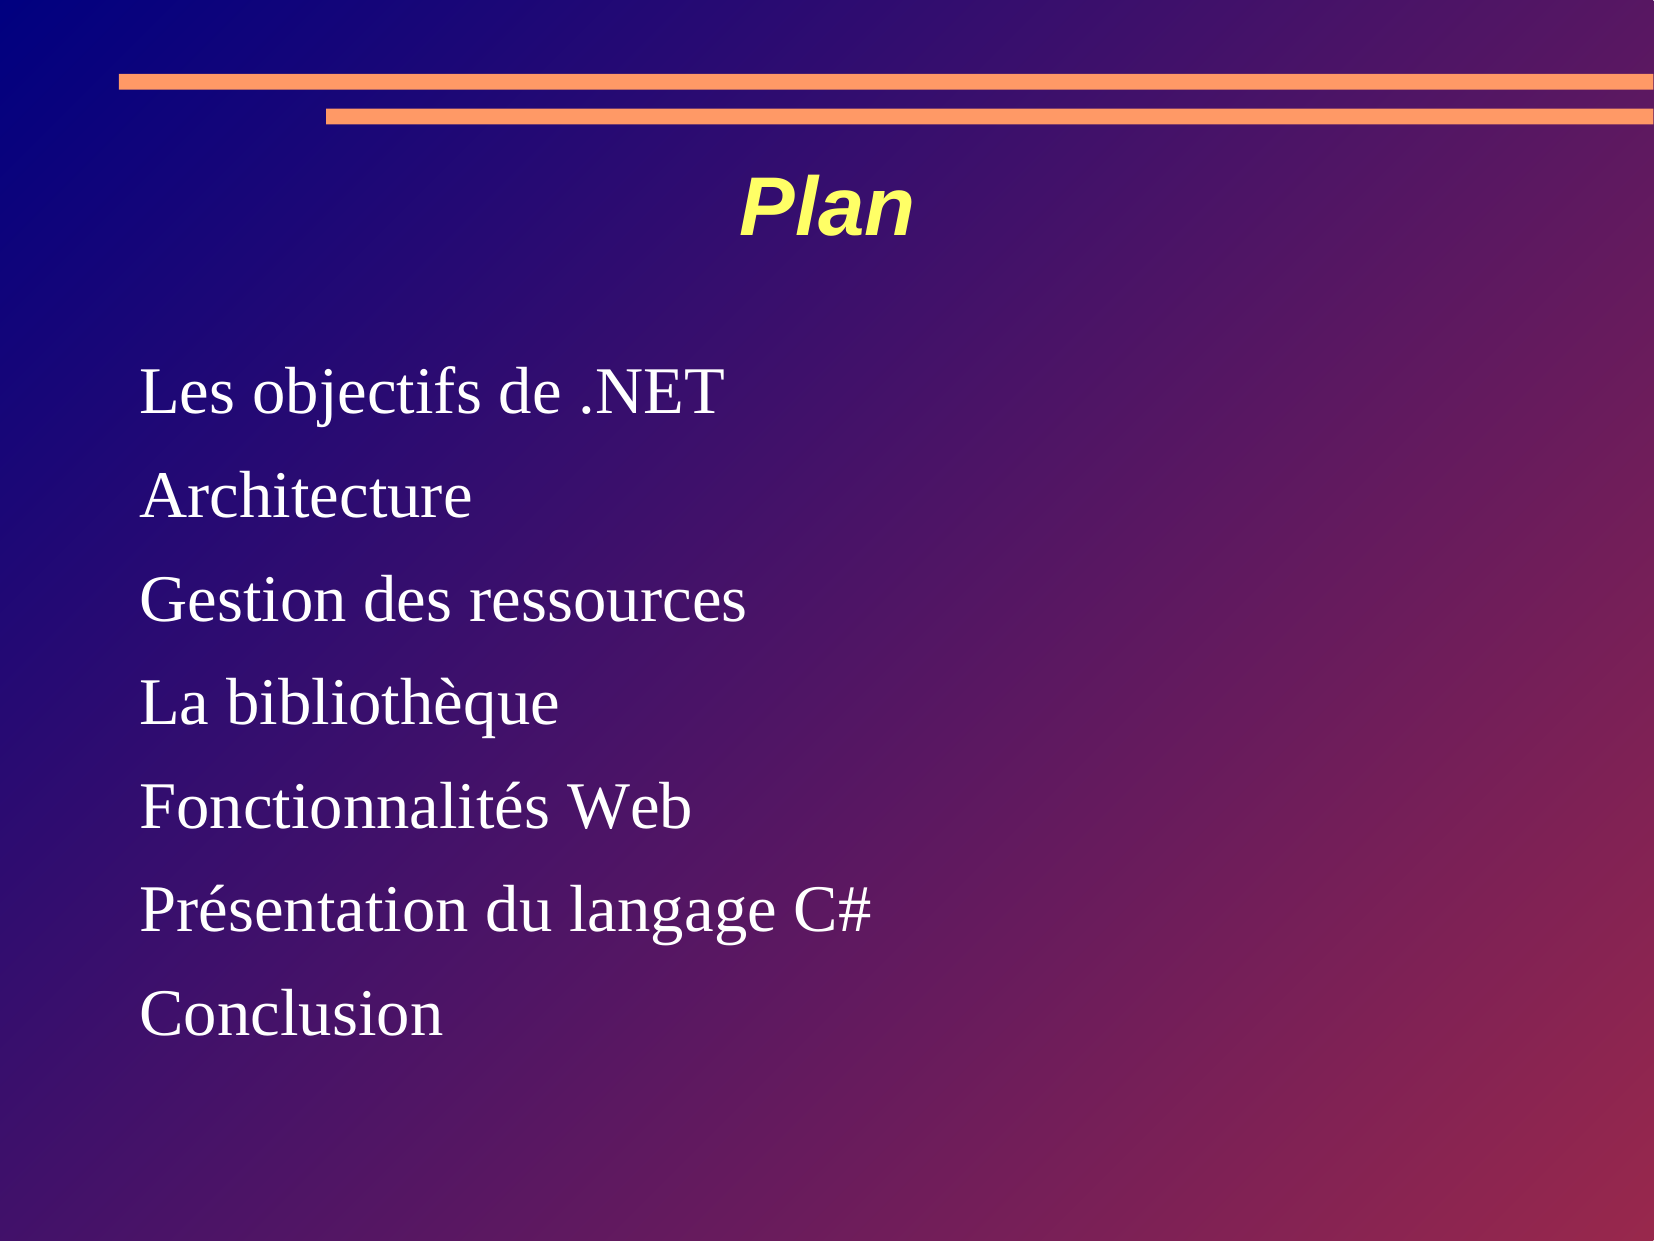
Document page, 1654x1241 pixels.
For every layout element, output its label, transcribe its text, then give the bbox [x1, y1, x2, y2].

list Les objectifs de .NET Architecture Gestion des ressources La bibliothèque Fonctionnalités Web Présentation du langage C# Conclusion [121, 354, 1534, 1051]
title Plan [121, 102, 1534, 311]
